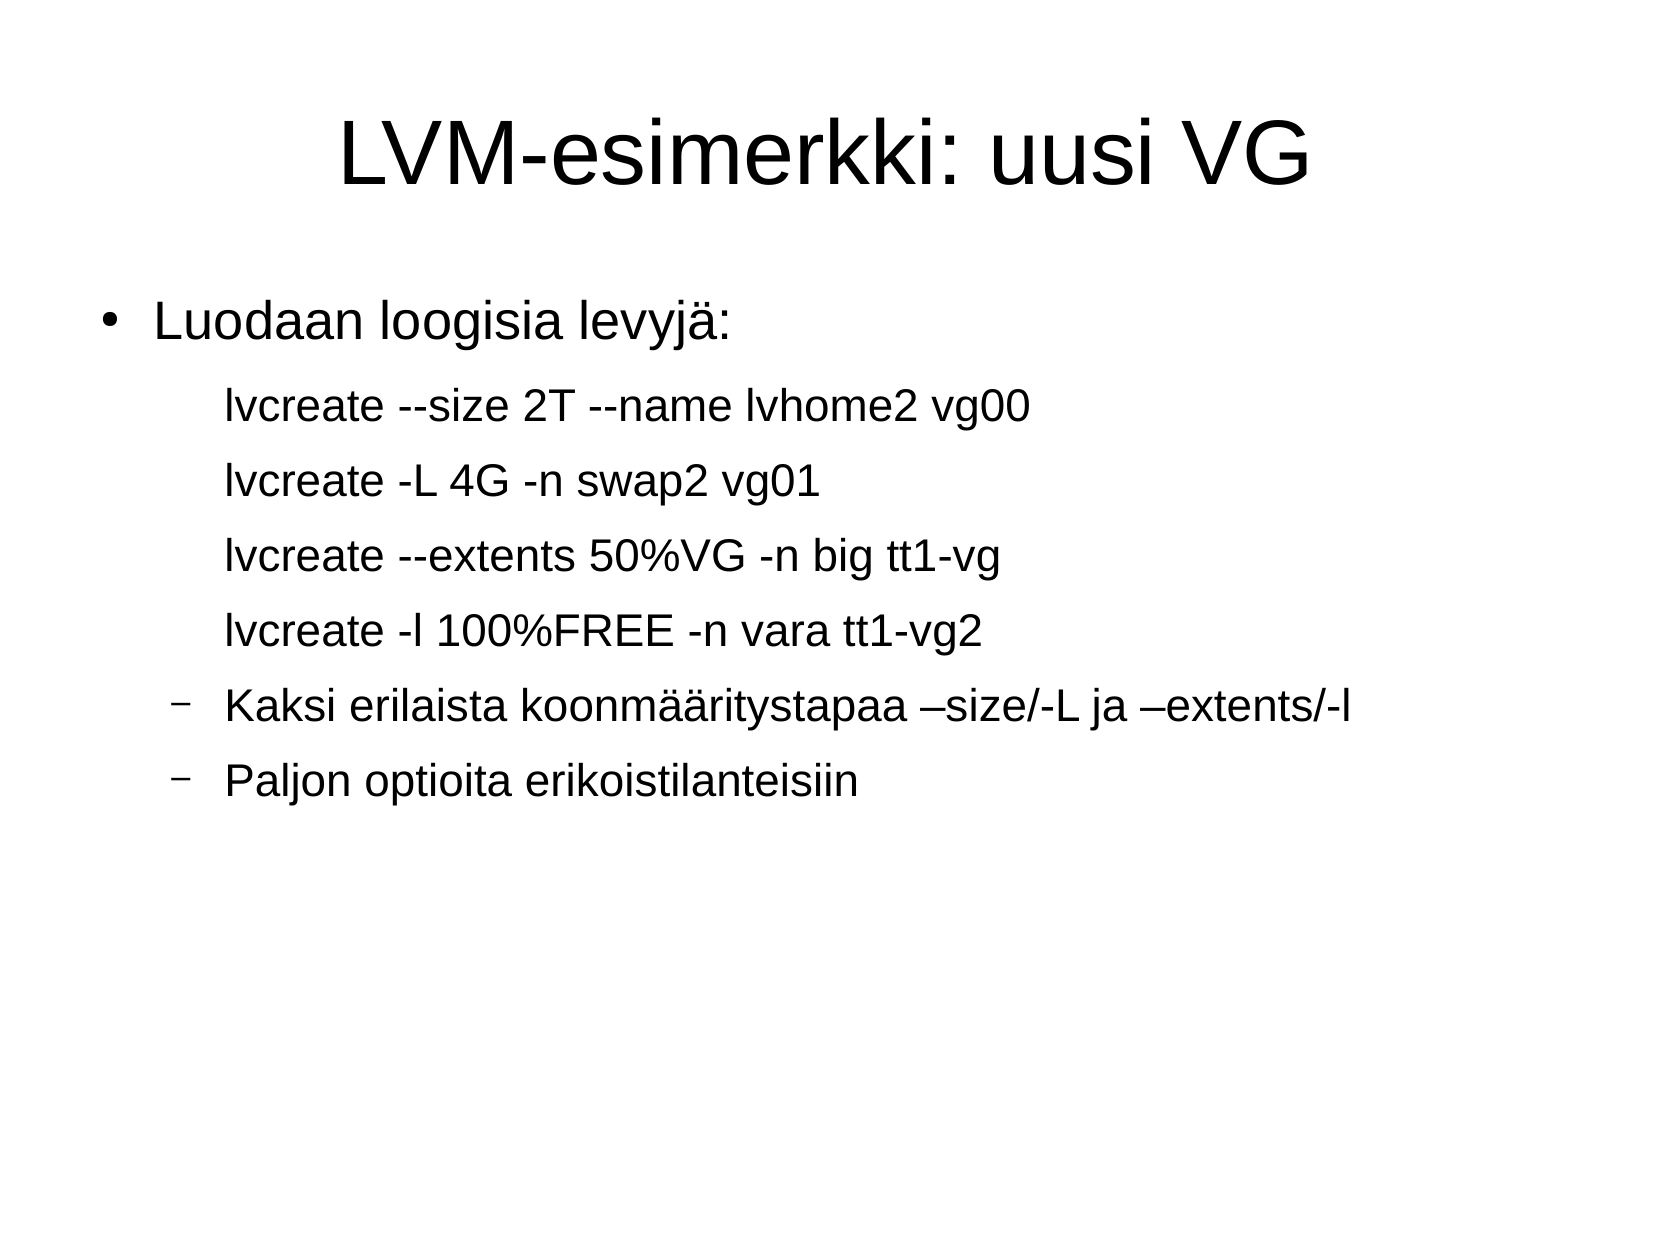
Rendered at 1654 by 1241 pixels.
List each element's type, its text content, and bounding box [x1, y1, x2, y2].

list Luodaan loogisia levyjä: lvcreate --size 2T --name lvhome2 vg00 lvcreate -L 4G -n swap2 vg01 lvcreate --extents 50%VG -n big tt1-vg lvcreate -l 100%FREE -n vara tt1-vg2 Kaksi erilaista koonmääritystapaa –size/-L ja –extents/-l Paljon optioita erikoistilanteisiin [82, 290, 1571, 1010]
title LVM-esimerkki: uusi VG [82, 49, 1571, 257]
